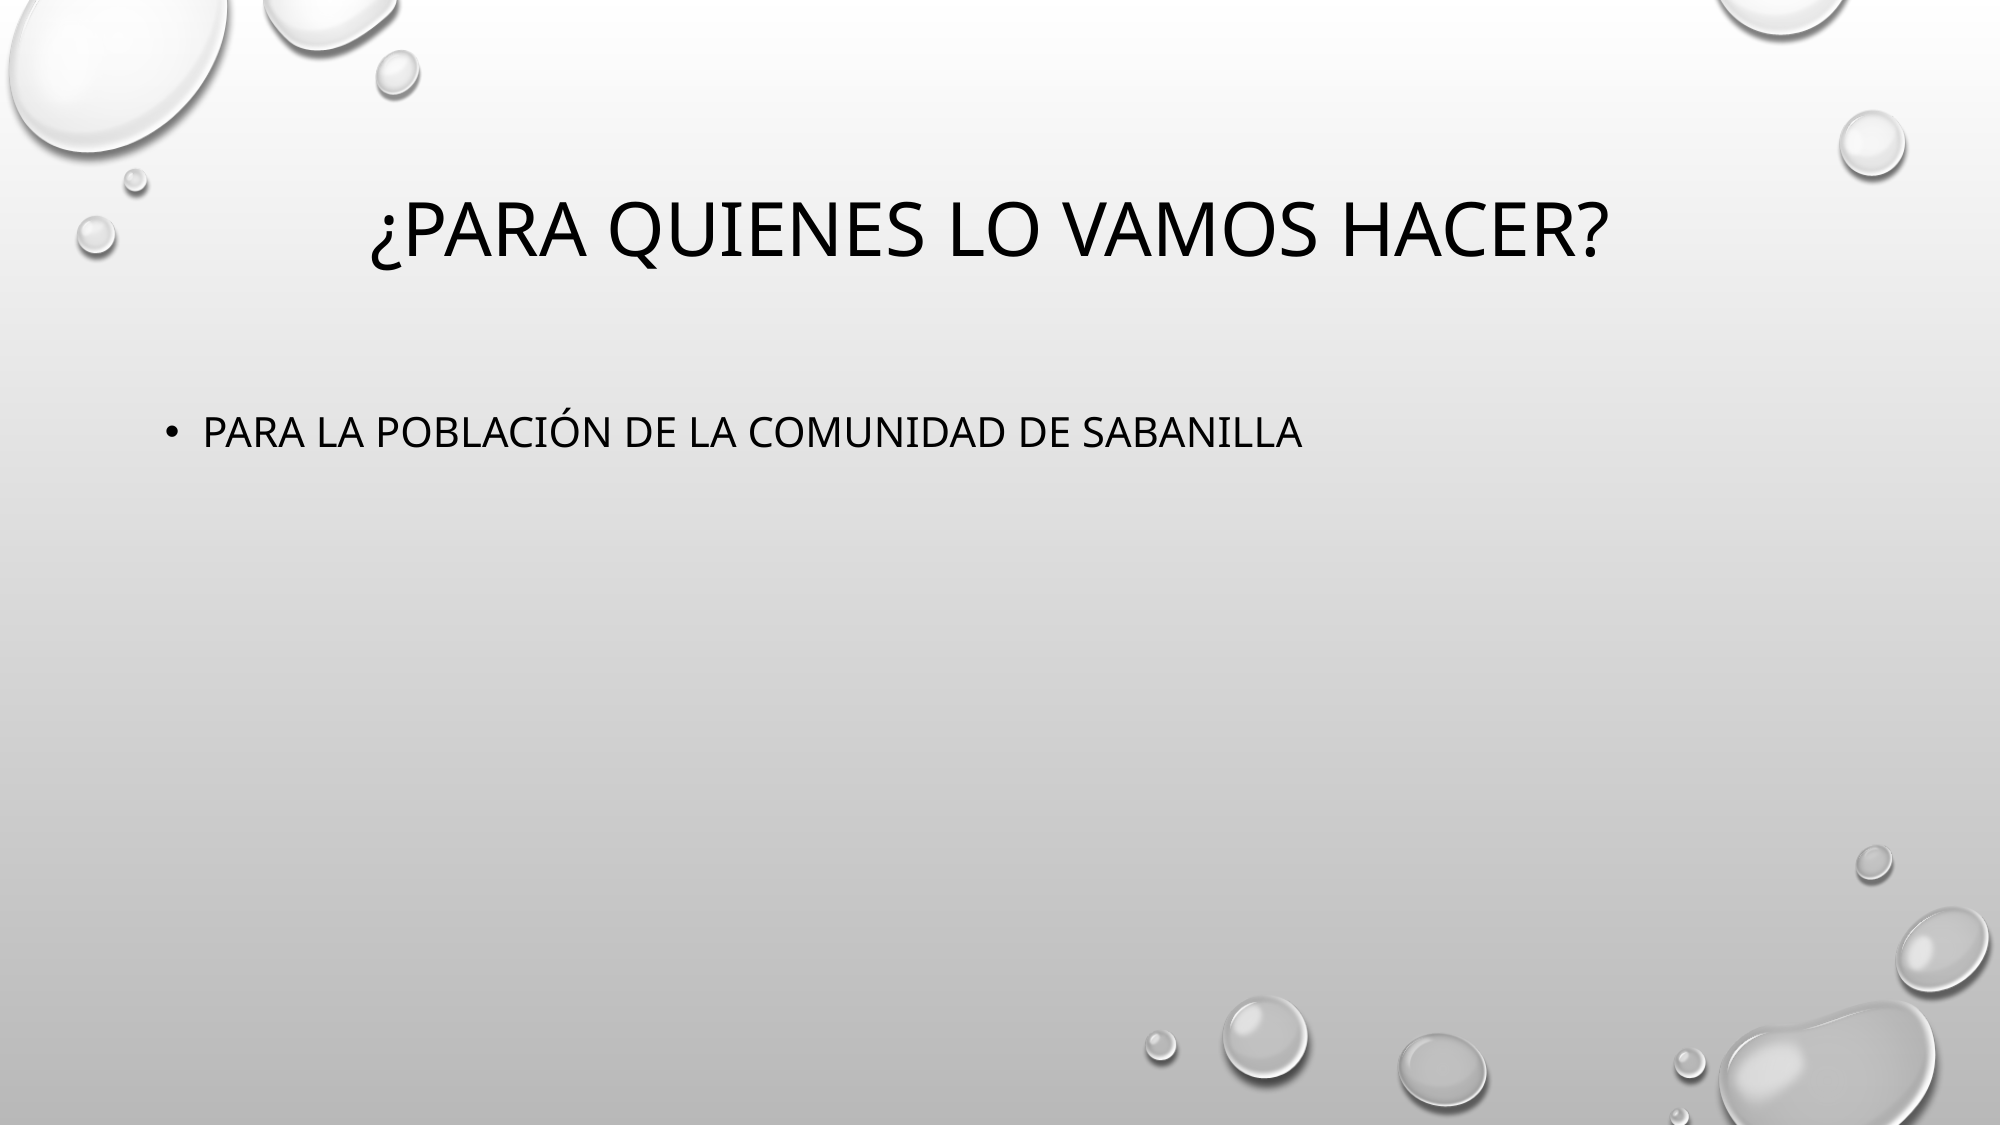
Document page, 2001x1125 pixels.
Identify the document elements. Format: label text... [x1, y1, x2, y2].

title ¿Para quienes lo vamos hacer? [149, 101, 1851, 364]
list Para la población de la comunidad de sabanilla [149, 388, 1850, 950]
